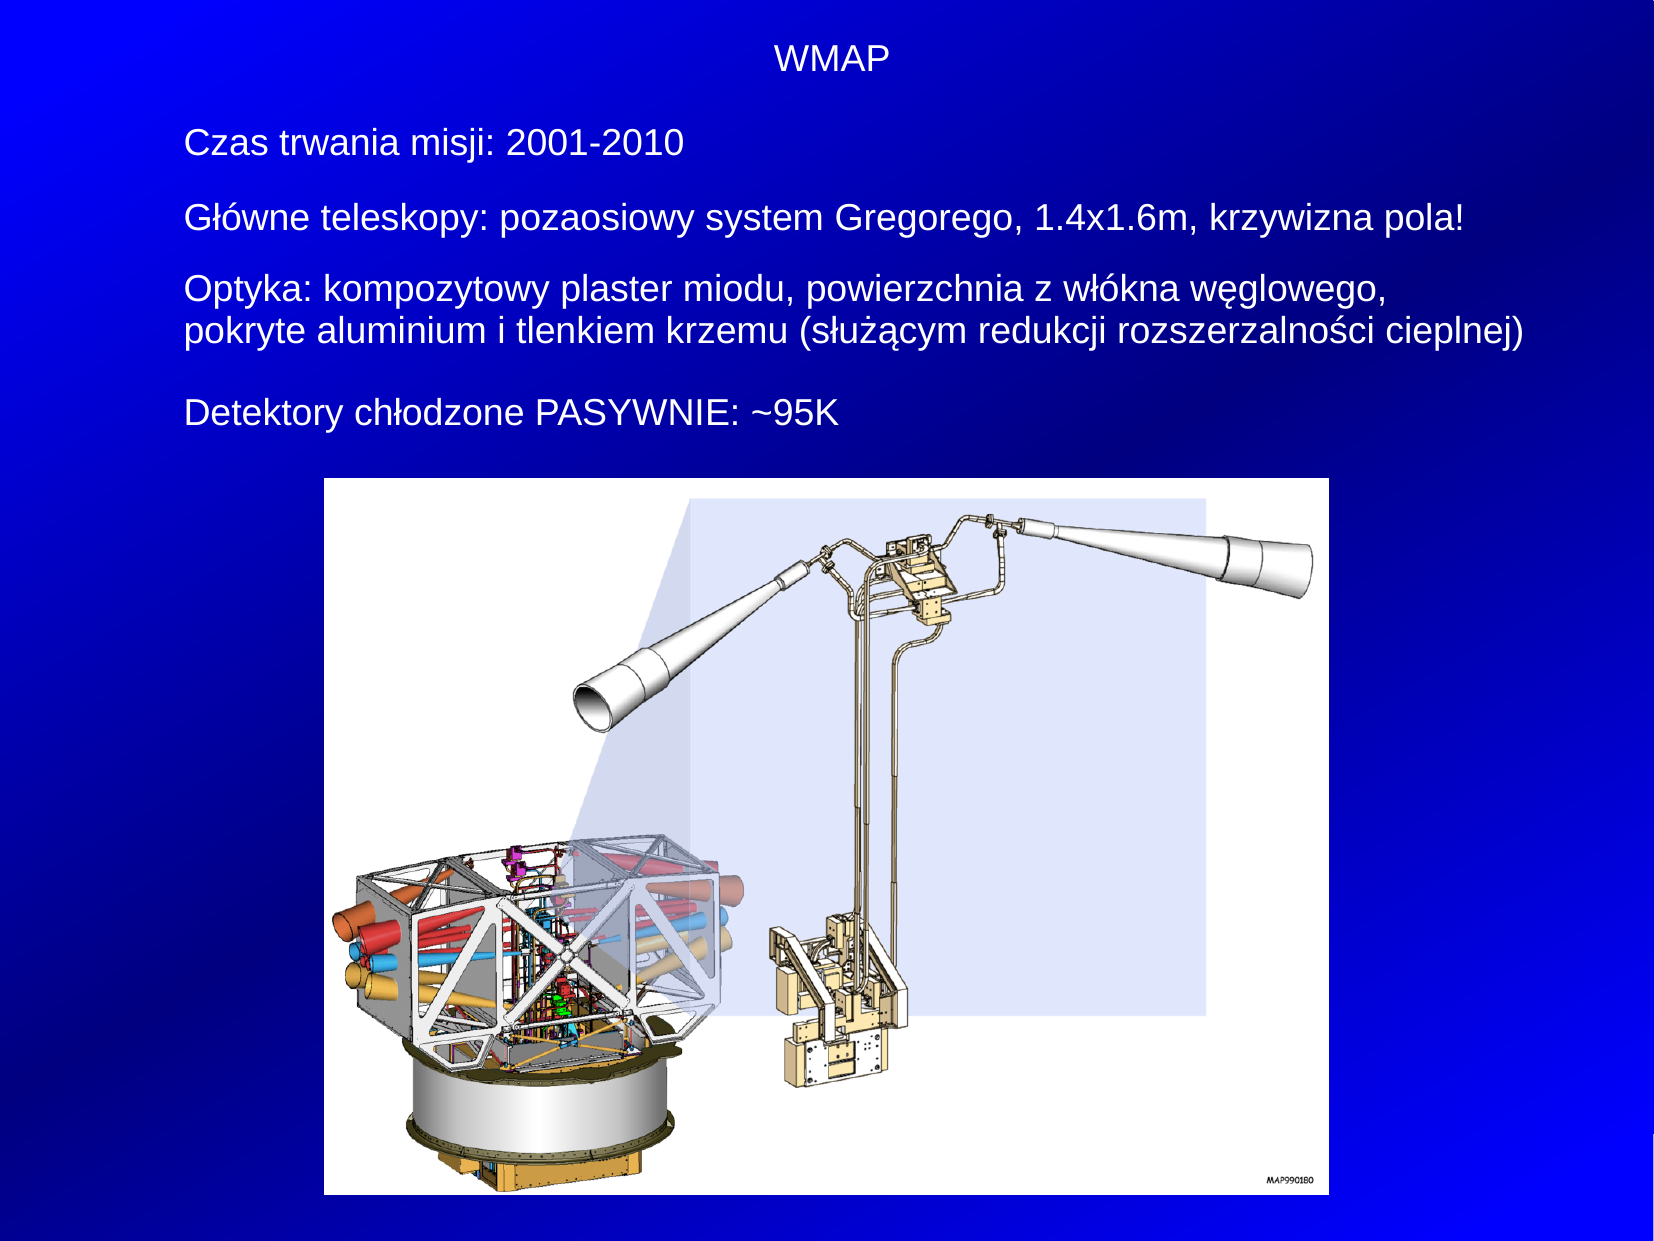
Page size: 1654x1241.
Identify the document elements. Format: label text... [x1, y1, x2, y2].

text_box WMAP [759, 30, 906, 87]
text_box Optyka: kompozytowy plaster miodu, powierzchnia z włókna węglowego, pokryte aluminium i tlenkiem krzemu (służącym redukcji rozszerzalności cieplnej) [168, 259, 1540, 359]
picture [324, 478, 1329, 1195]
text_box Detektory chłodzone PASYWNIE: ~95K [168, 383, 855, 441]
text_box Główne teleskopy: pozaosiowy system Gregorego, 1.4x1.6m, krzywizna pola! [168, 188, 1481, 246]
text_box Czas trwania misji: 2001-2010 [168, 114, 700, 172]
